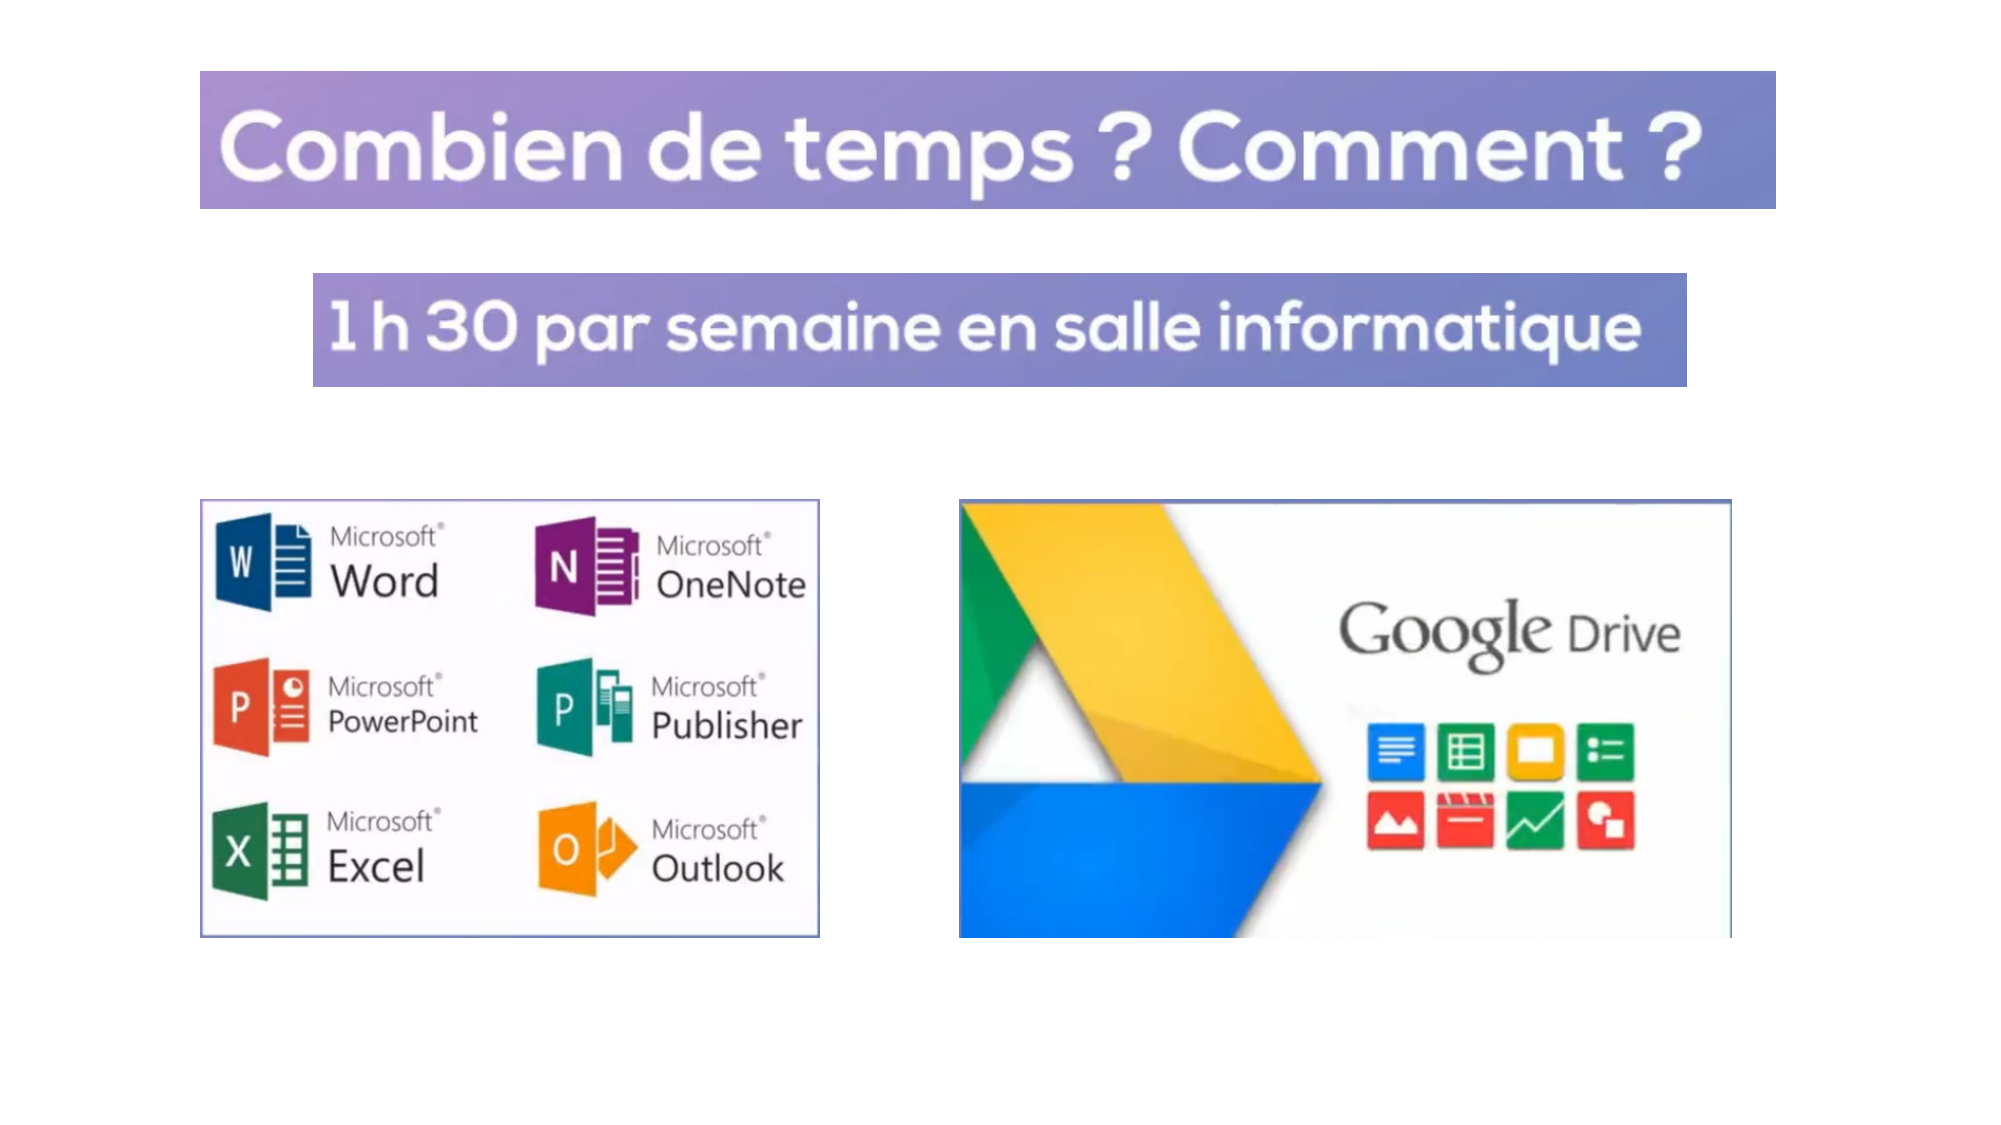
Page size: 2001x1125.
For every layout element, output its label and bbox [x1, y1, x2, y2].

picture [200, 499, 820, 938]
picture [959, 499, 1732, 938]
picture [313, 273, 1687, 387]
picture [200, 71, 1776, 209]
